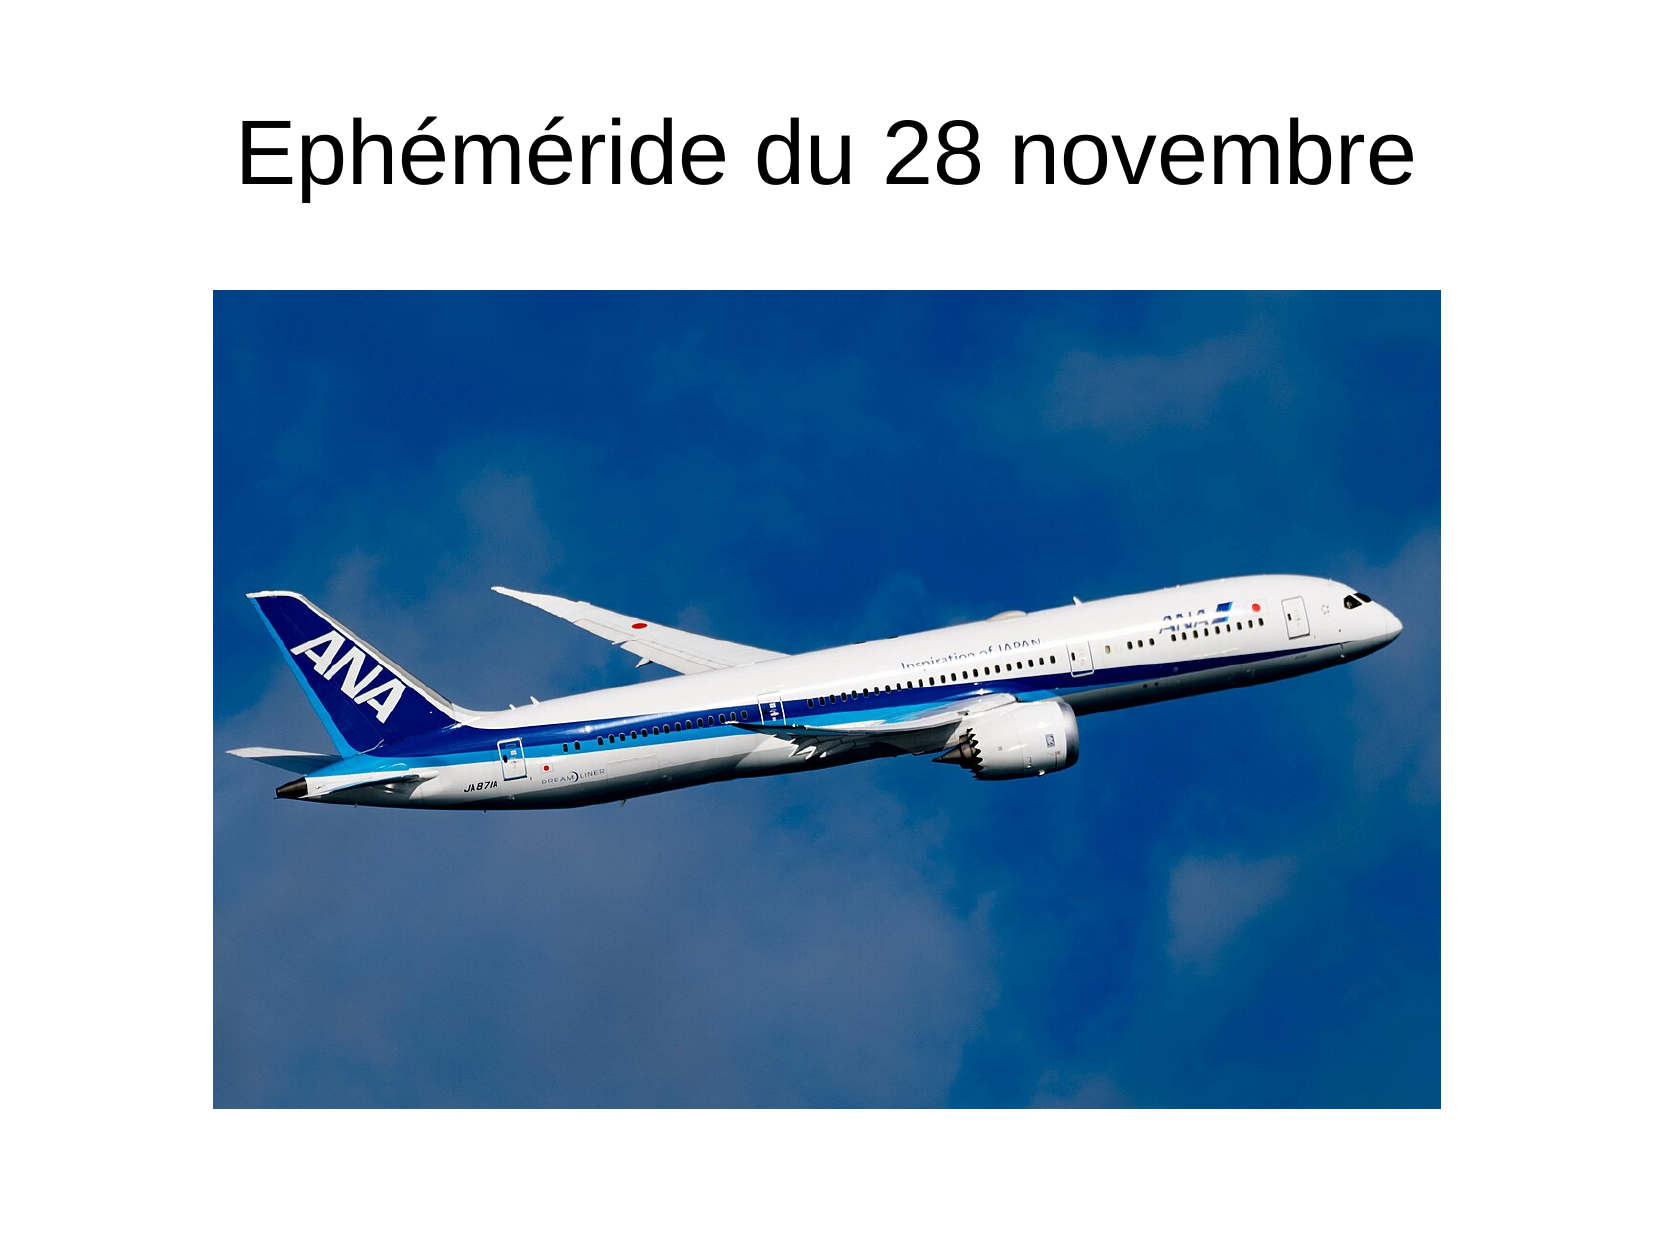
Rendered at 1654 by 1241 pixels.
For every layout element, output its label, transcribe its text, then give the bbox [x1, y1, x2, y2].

picture [213, 290, 1441, 1109]
title Ephéméride du 28 novembre [82, 49, 1571, 257]
